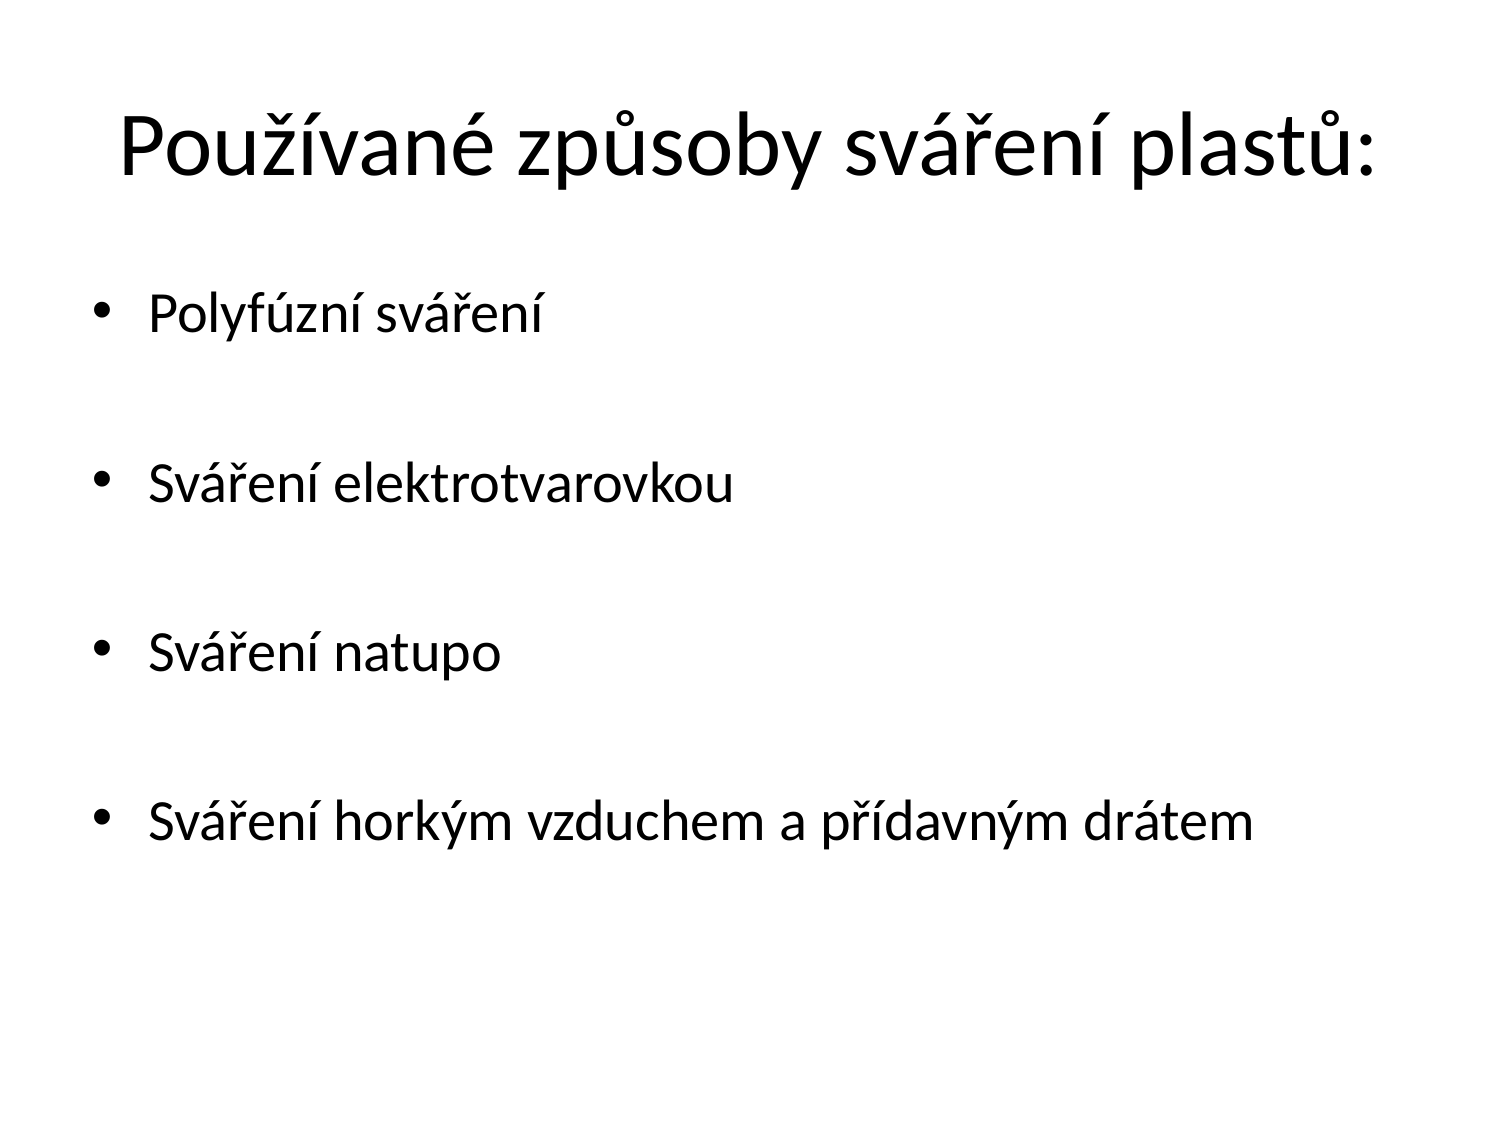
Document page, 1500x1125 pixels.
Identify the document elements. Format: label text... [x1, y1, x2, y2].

title Používané způsoby sváření plastů: [75, 45, 1426, 233]
list Polyfúzní sváření Sváření elektrotvarovkou Sváření natupo Sváření horkým vzduchem a přídavným drátem [76, 267, 1427, 1125]
